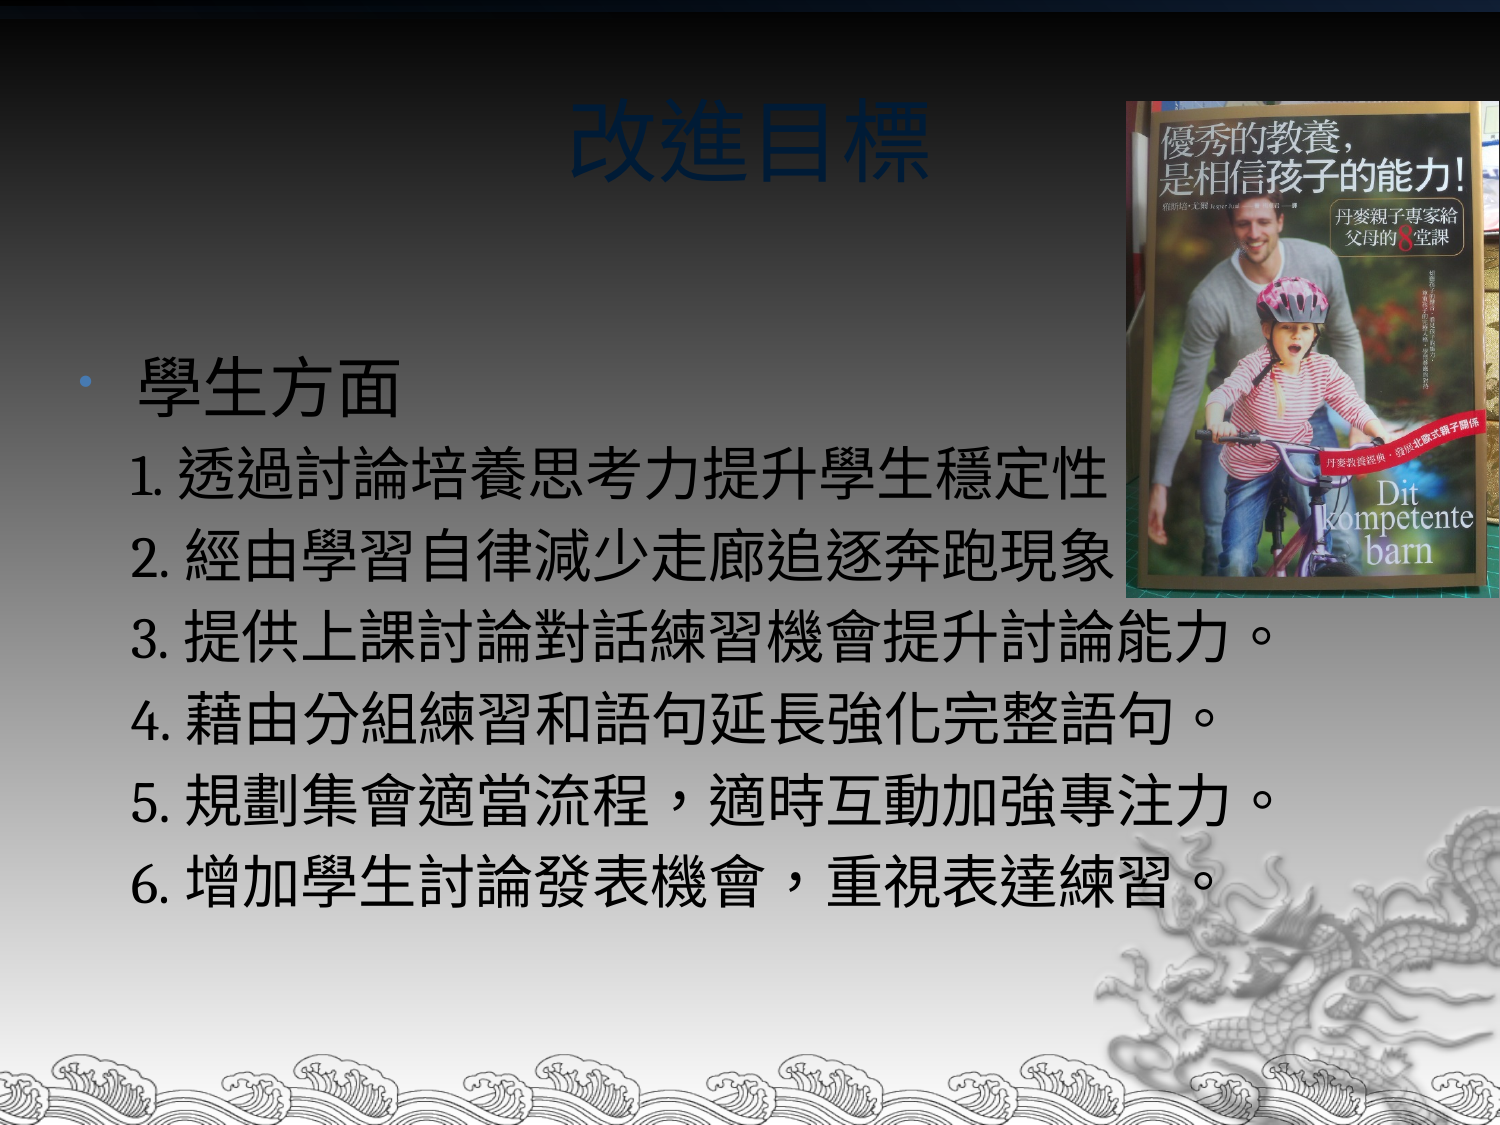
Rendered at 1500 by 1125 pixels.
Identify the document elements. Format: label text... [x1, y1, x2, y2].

picture [0, 806, 1500, 1125]
picture [1126, 101, 1499, 598]
list 學生方面 1.透過討論培養思考力提升學生穩定性。 2.經由學習自律減少走廊追逐奔跑現象。 3.提供上課討論對話練習機會提升討論能力。 4.藉由分組練習和語句延長強化完整語句。 5.規劃集會適當流程，適時互動加強專注力。 6.增加學生討論發表機會，重視表達練習。 [64, 338, 1284, 1005]
title 改進目標 [75, 45, 1425, 233]
